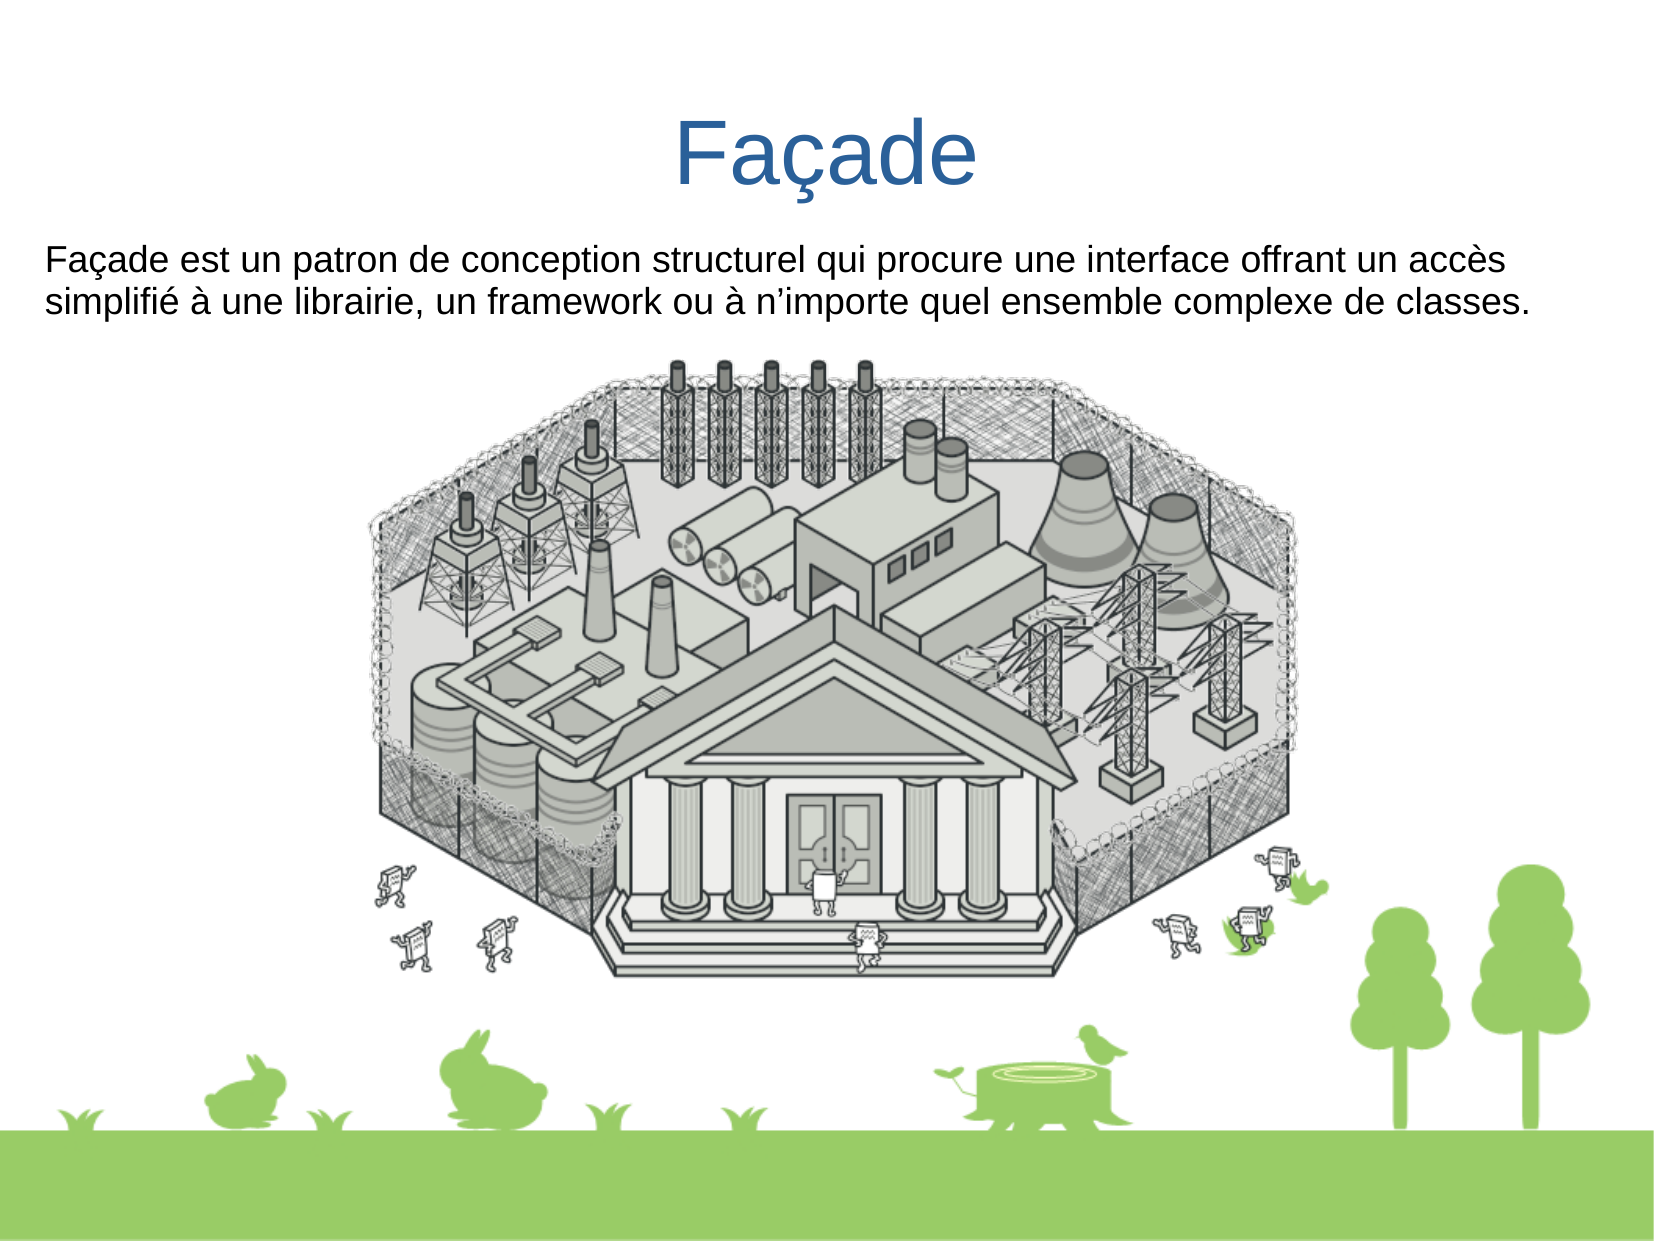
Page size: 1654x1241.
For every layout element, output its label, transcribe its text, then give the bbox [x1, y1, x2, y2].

text_box Façade est un patron de conception structurel qui procure une interface offrant un accès simplifié à une librairie, un framework ou à n’importe quel ensemble complexe de classes. [30, 231, 1654, 331]
picture [0, 0, 1654, 1241]
title Façade [82, 49, 1571, 231]
